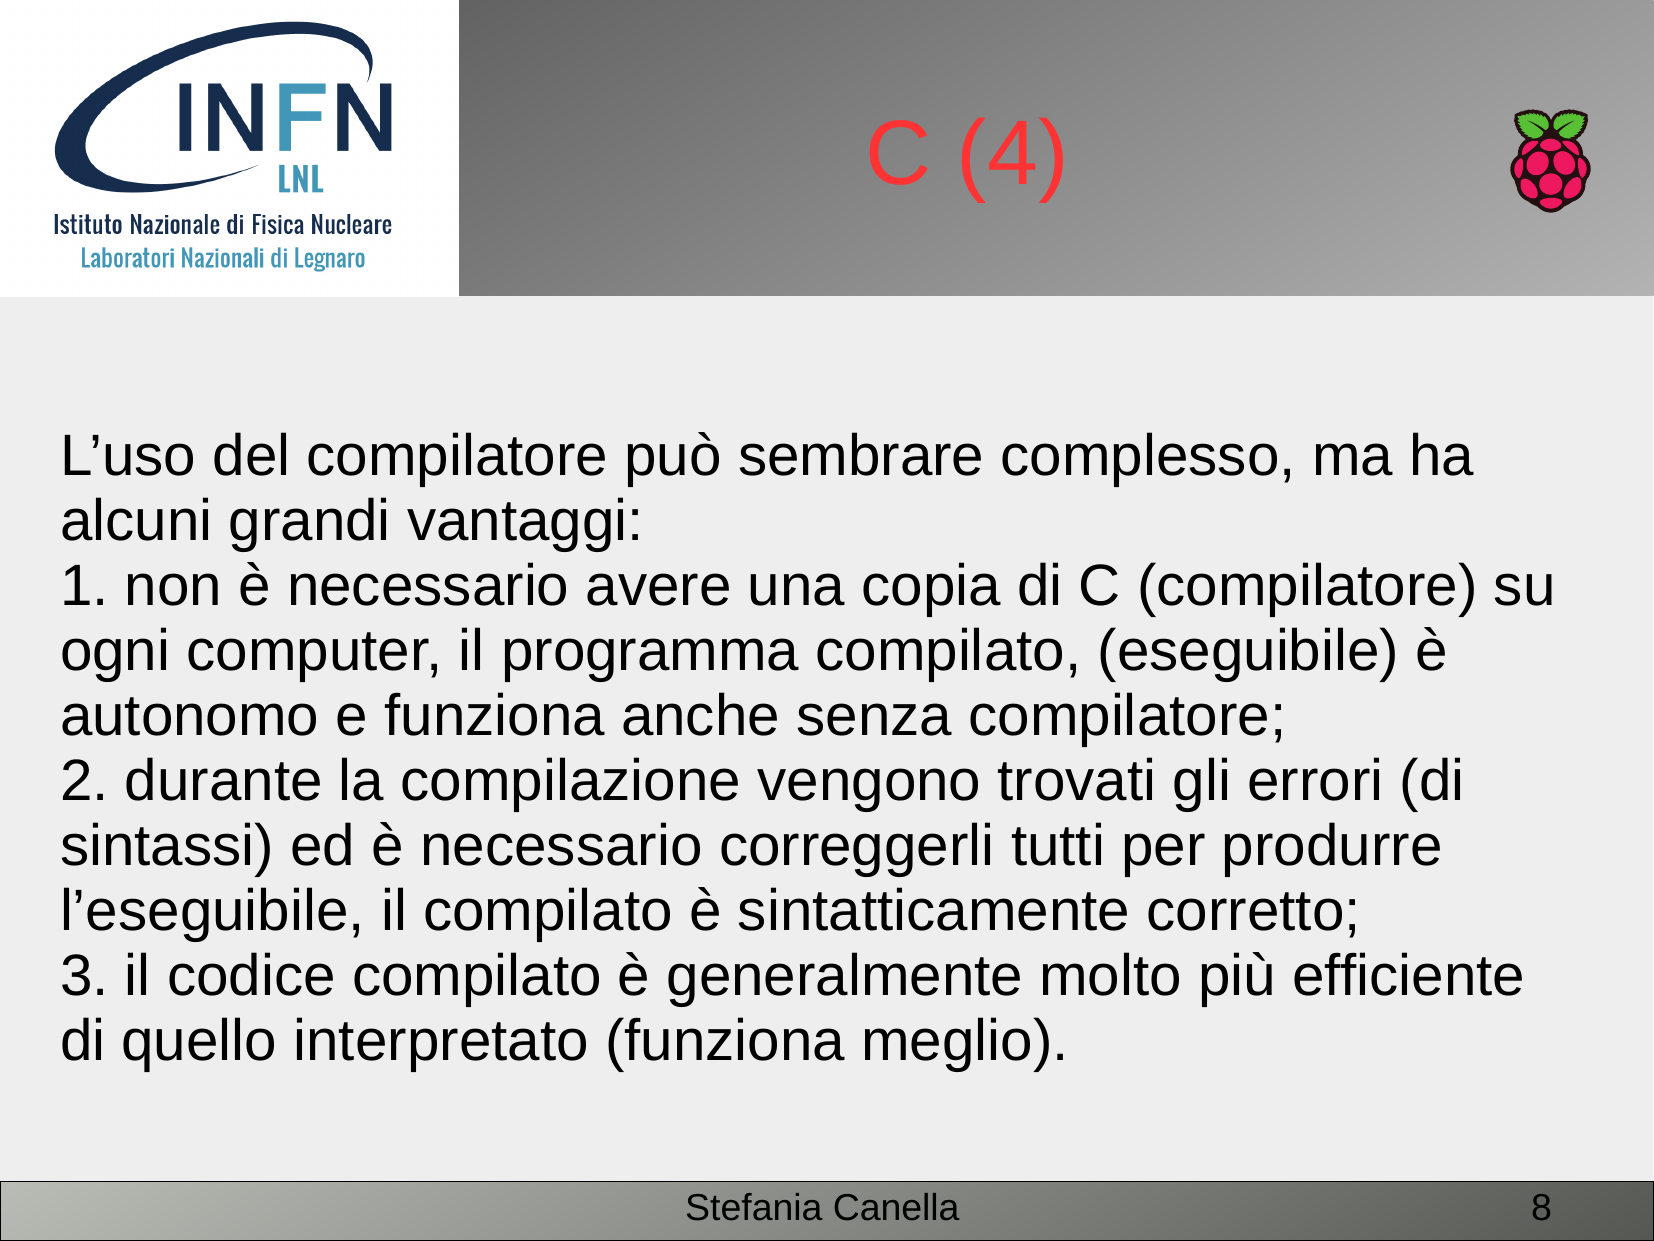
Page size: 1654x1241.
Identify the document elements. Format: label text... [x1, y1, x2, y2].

text_box <number> [1516, 1178, 1654, 1241]
subtitle L’uso del compilatore può sembrare complesso, ma ha alcuni grandi vantaggi: 1. non è necessario avere una copia di C (compilatore) su ogni computer, il programma compilato, (eseguibile) è autonomo e funziona anche senza compilatore; 2. durante la compilazione vengono trovati gli errori (di sintassi) ed è necessario correggerli tutti per produrre l’eseguibile, il compilato è sintatticamente corretto; 3. il codice compilato è generalmente molto più efficiente di quello interpretato (funziona meglio). [60, 360, 1583, 1136]
title C (4) [459, 49, 1571, 257]
text_box [0, 1181, 670, 1241]
text_box [459, 0, 1654, 296]
text_box [984, 1181, 1516, 1241]
text_box Stefania Canella [670, 1178, 984, 1241]
picture [0, 0, 459, 297]
